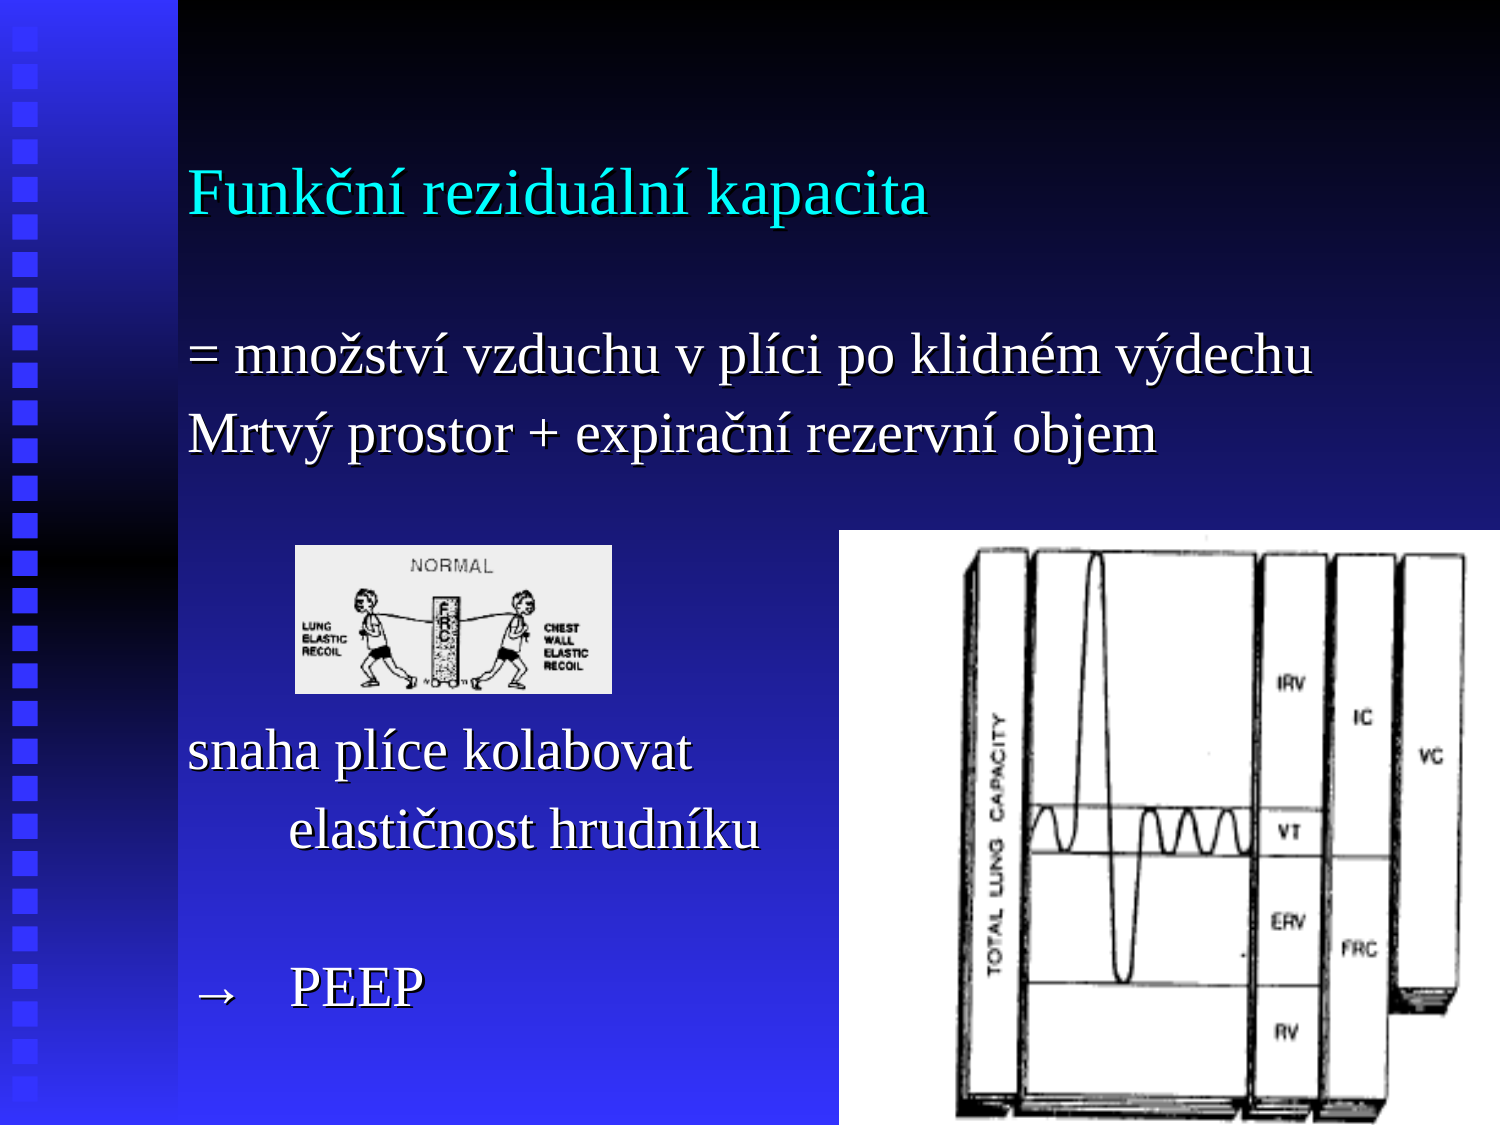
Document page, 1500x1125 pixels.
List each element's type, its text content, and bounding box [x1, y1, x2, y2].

picture [295, 545, 612, 694]
picture [839, 530, 1500, 1125]
list = množství vzduchu v plíci po klidném výdechu Mrtvý prostor + expirační rezervní objem snaha plíce kolabovat elastičnost hrudníku → PEEP [187, 324, 1463, 1031]
title Funkční reziduální kapacita [187, 99, 1463, 288]
